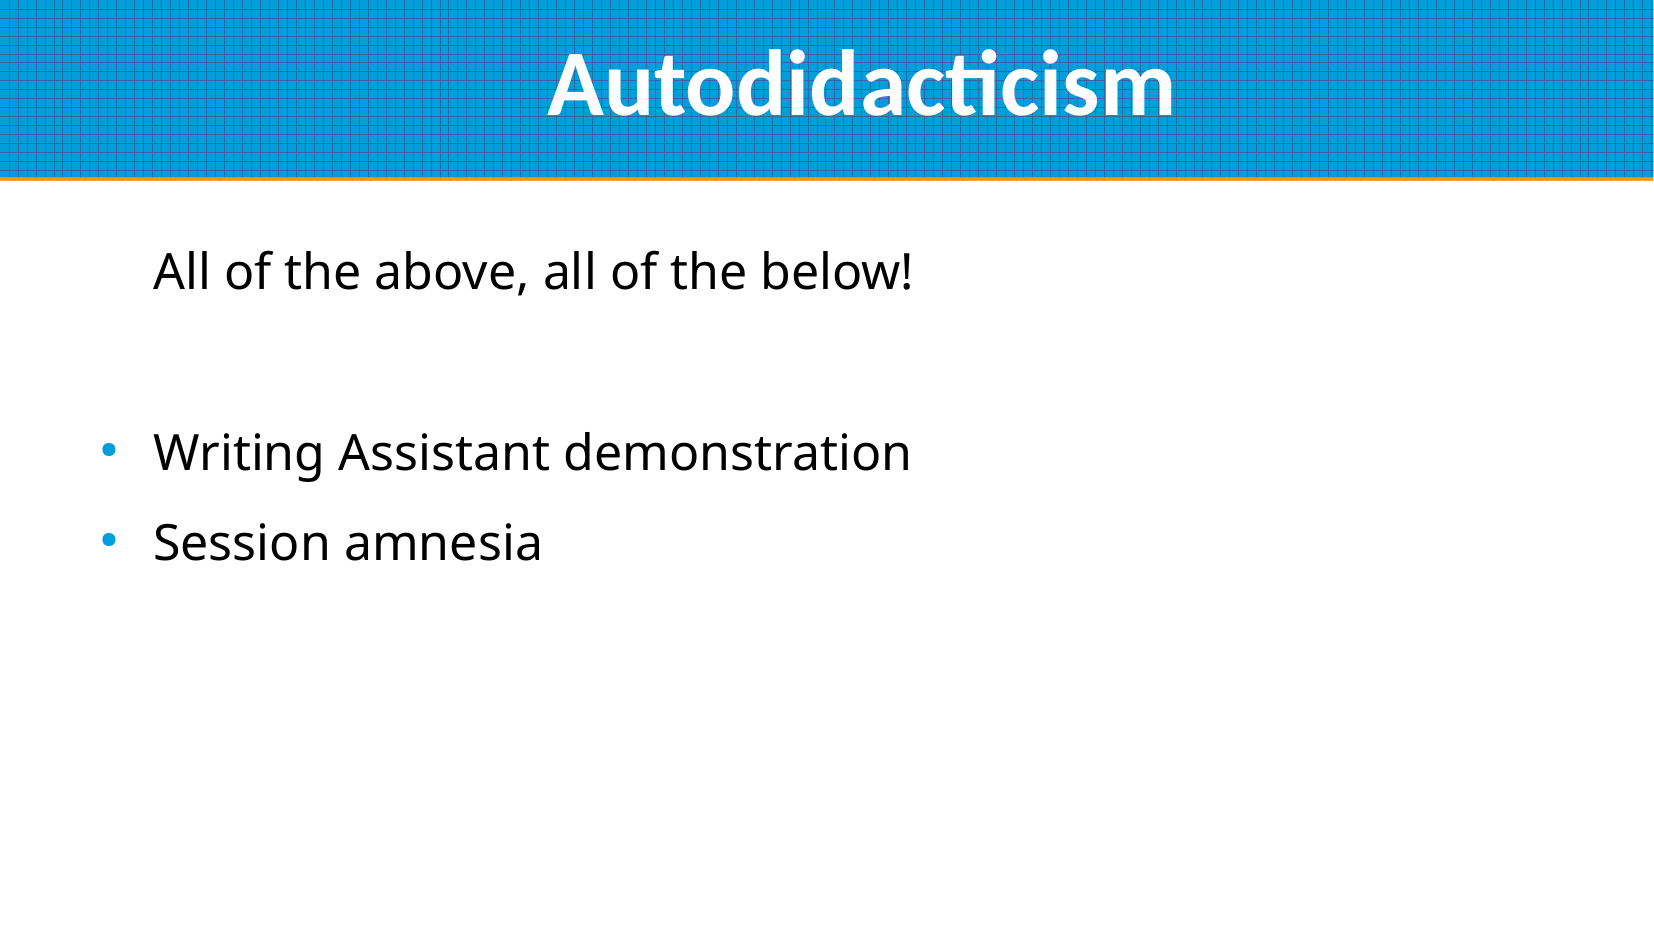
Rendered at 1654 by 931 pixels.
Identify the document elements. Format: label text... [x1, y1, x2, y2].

title Autodidacticism [82, 14, 1571, 171]
list All of the above, all of the below! Writing Assistant demonstration Session amnesia [82, 236, 1563, 811]
